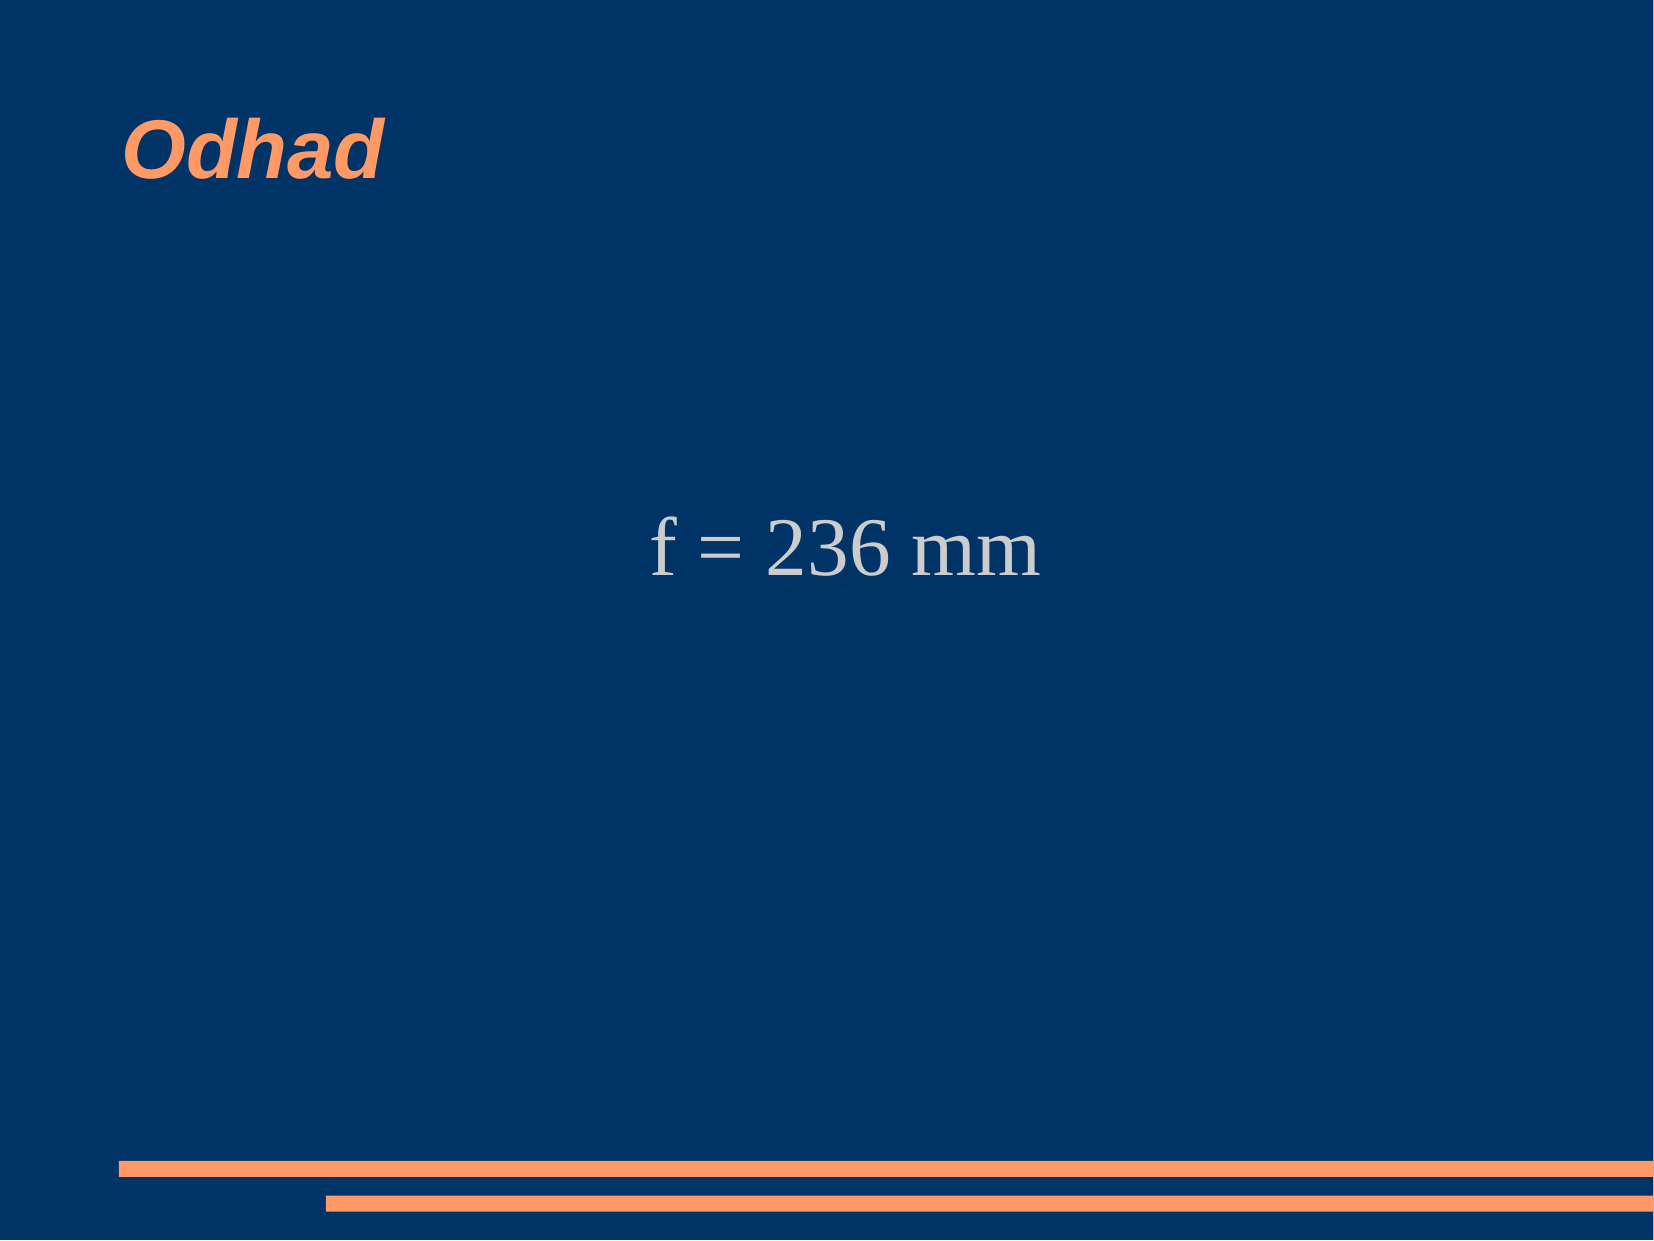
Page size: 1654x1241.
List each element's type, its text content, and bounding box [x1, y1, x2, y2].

title Odhad [121, 46, 1534, 254]
subtitle f = 236 mm [125, 149, 1565, 945]
